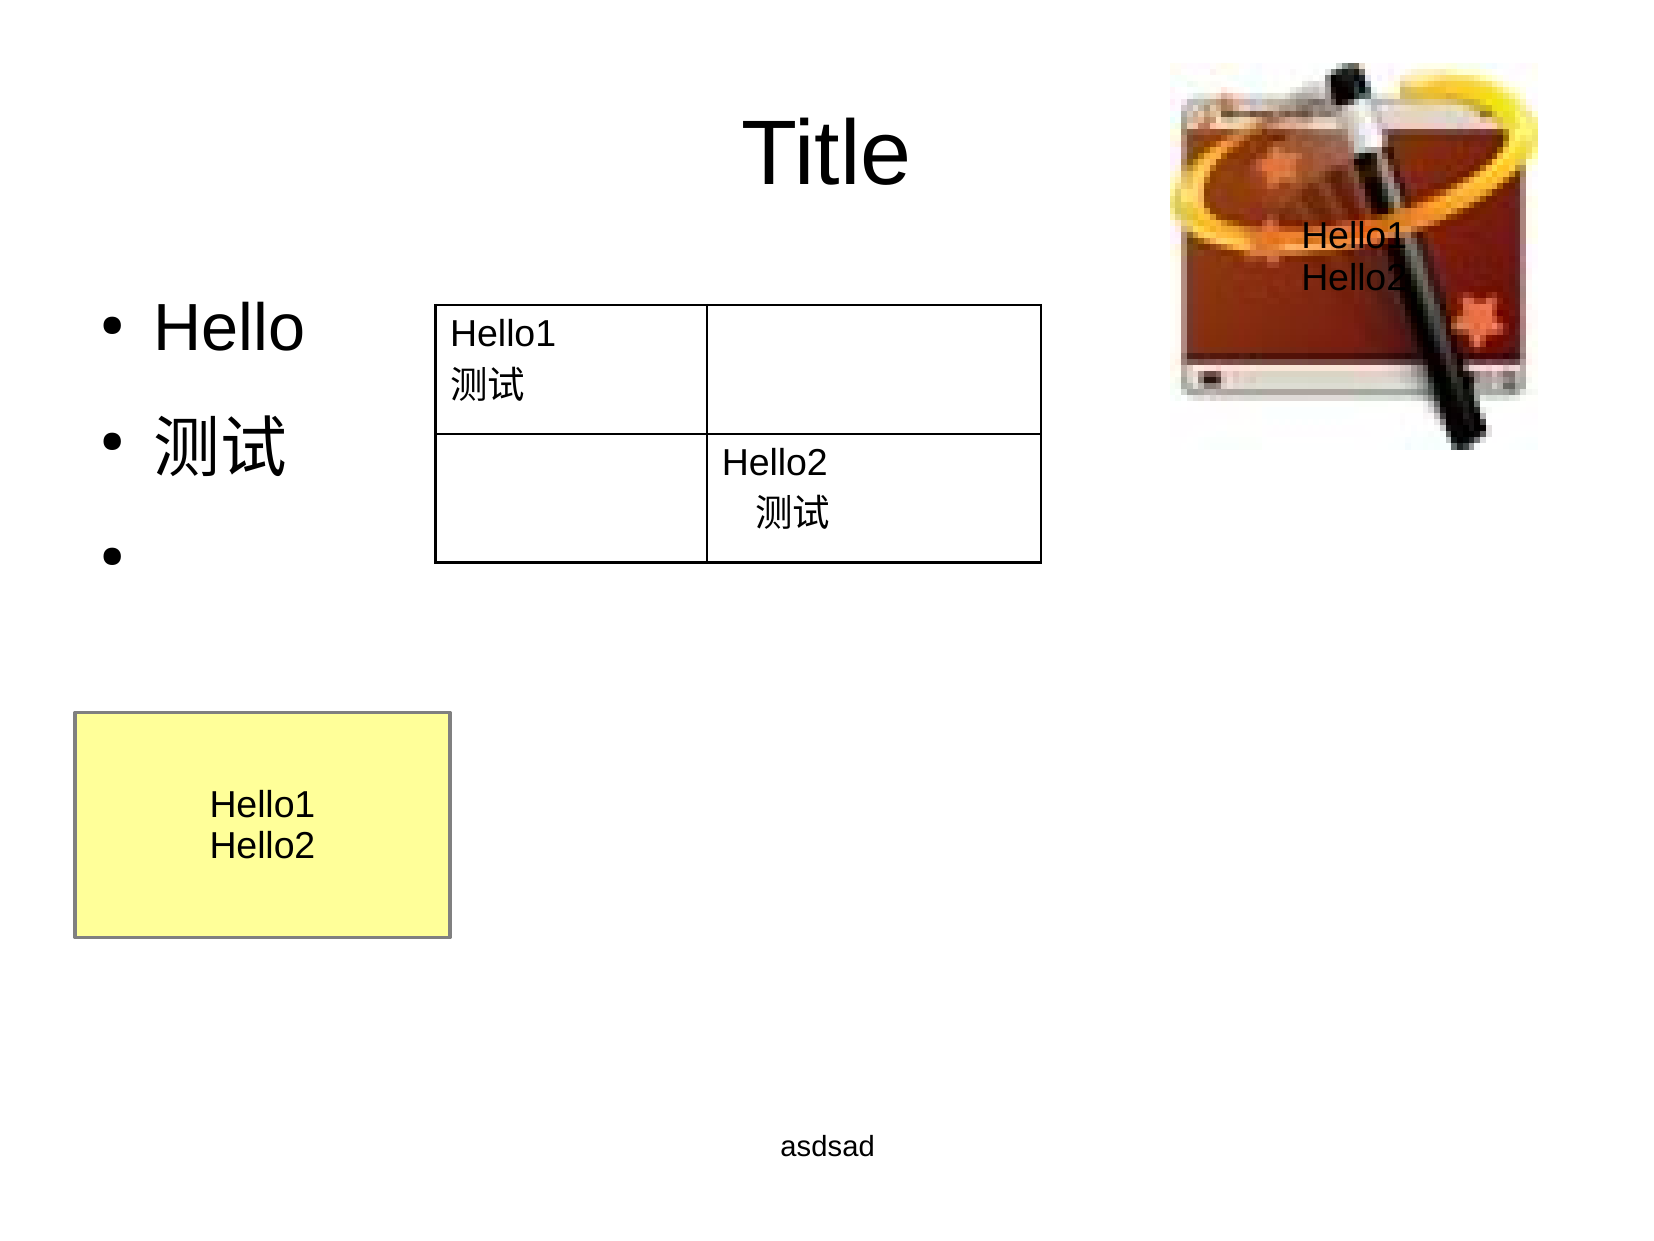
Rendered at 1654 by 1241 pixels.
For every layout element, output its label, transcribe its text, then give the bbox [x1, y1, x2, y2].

picture [1170, 63, 1538, 451]
table_cell [437, 435, 706, 561]
table_header Hello1 测试 [437, 306, 706, 433]
title Title [82, 56, 1571, 250]
text_box Hello1 Hello2 [75, 712, 451, 938]
table_cell Hello2 测试 [708, 435, 1040, 561]
list Hello 测试 [82, 290, 413, 601]
table_header [708, 306, 1040, 433]
